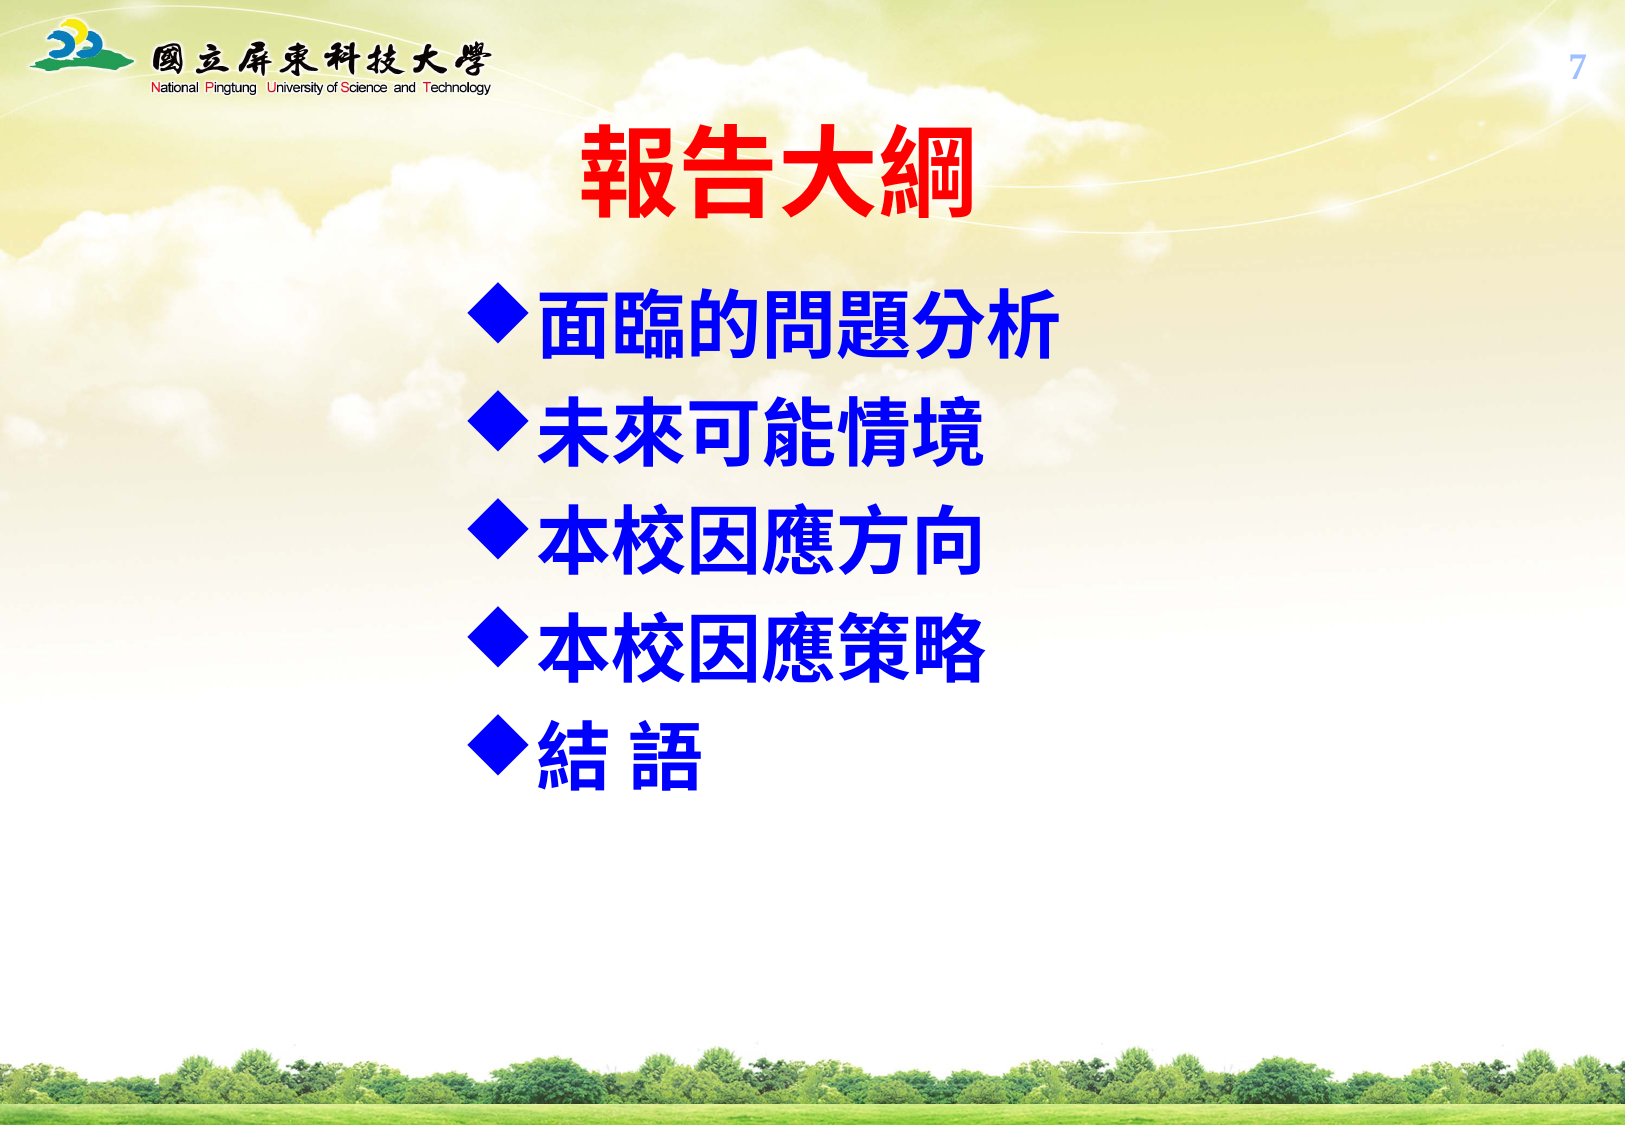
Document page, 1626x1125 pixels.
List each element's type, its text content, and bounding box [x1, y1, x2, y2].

text_box 面臨的問題分析 未來可能情境 本校因應方向 本校因應策略 結 語 [446, 252, 1276, 807]
text_box 報告大綱 [93, 101, 1464, 237]
picture [0, 0, 1625, 1125]
